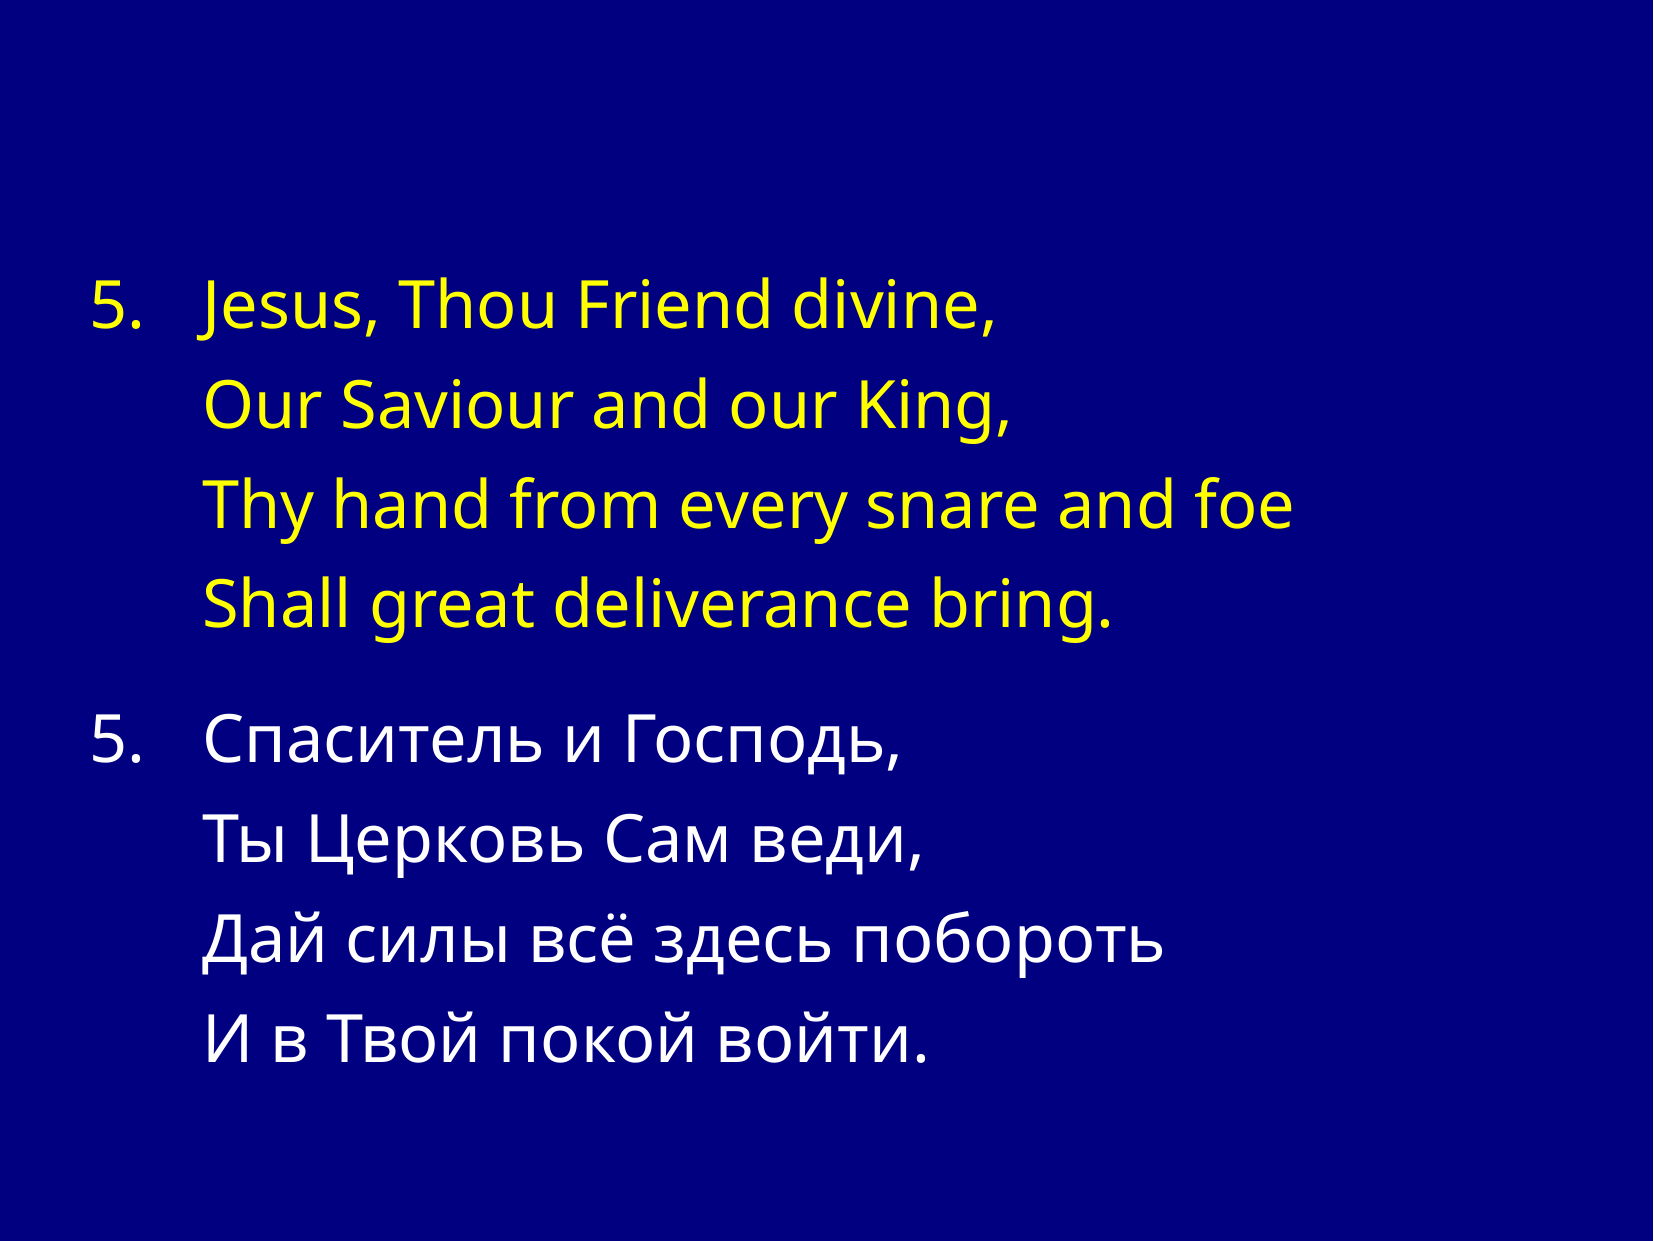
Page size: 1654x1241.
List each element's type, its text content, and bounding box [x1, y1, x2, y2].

text_box 5. Спаситель и Господь, Ты Церковь Сам веди, Дай силы всё здесь побороть И в Твой покой войти. [75, 675, 1576, 1163]
text_box 5. Jesus, Thou Friend divine, Our Saviour and our King, Thy hand from every snare and foe Shall great deliverance bring. [75, 150, 1576, 638]
